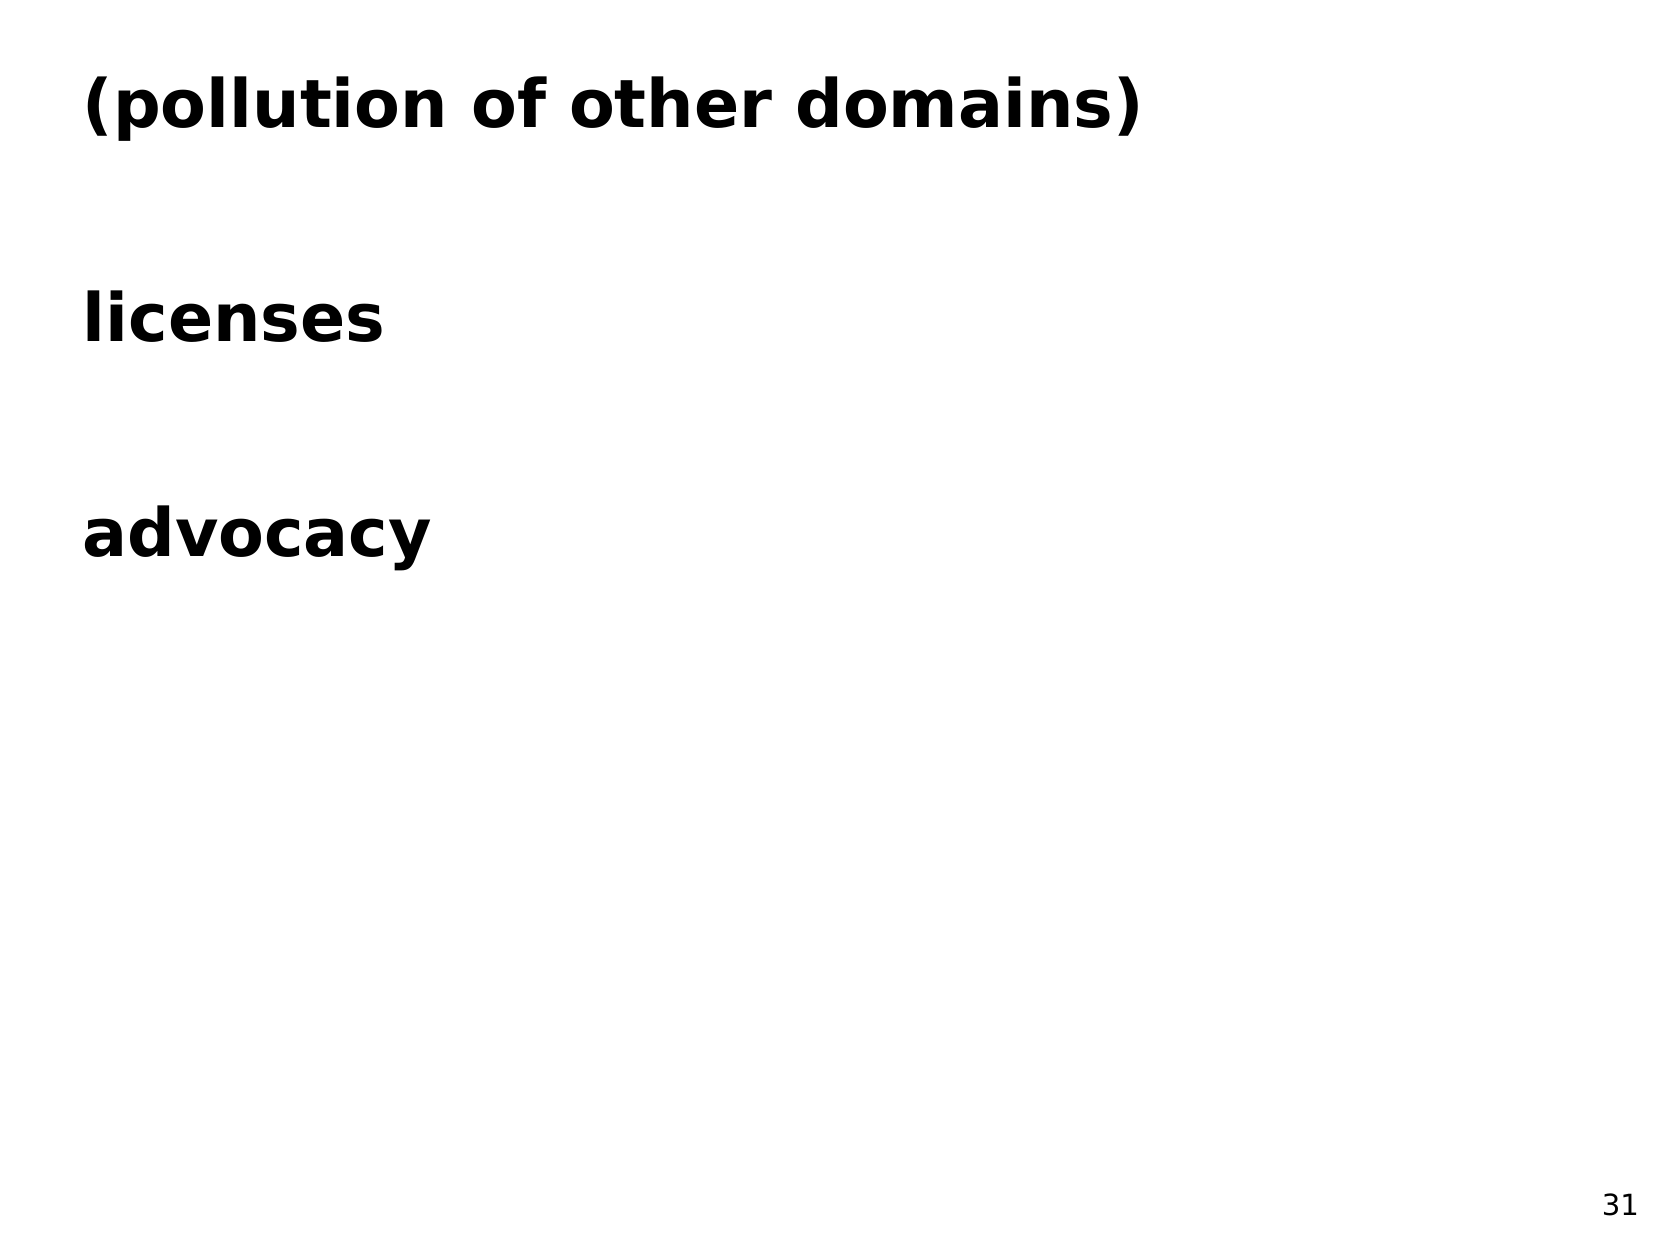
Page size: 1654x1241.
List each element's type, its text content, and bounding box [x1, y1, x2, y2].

list (pollution of other domains) licenses advocacy [82, 65, 1571, 1062]
